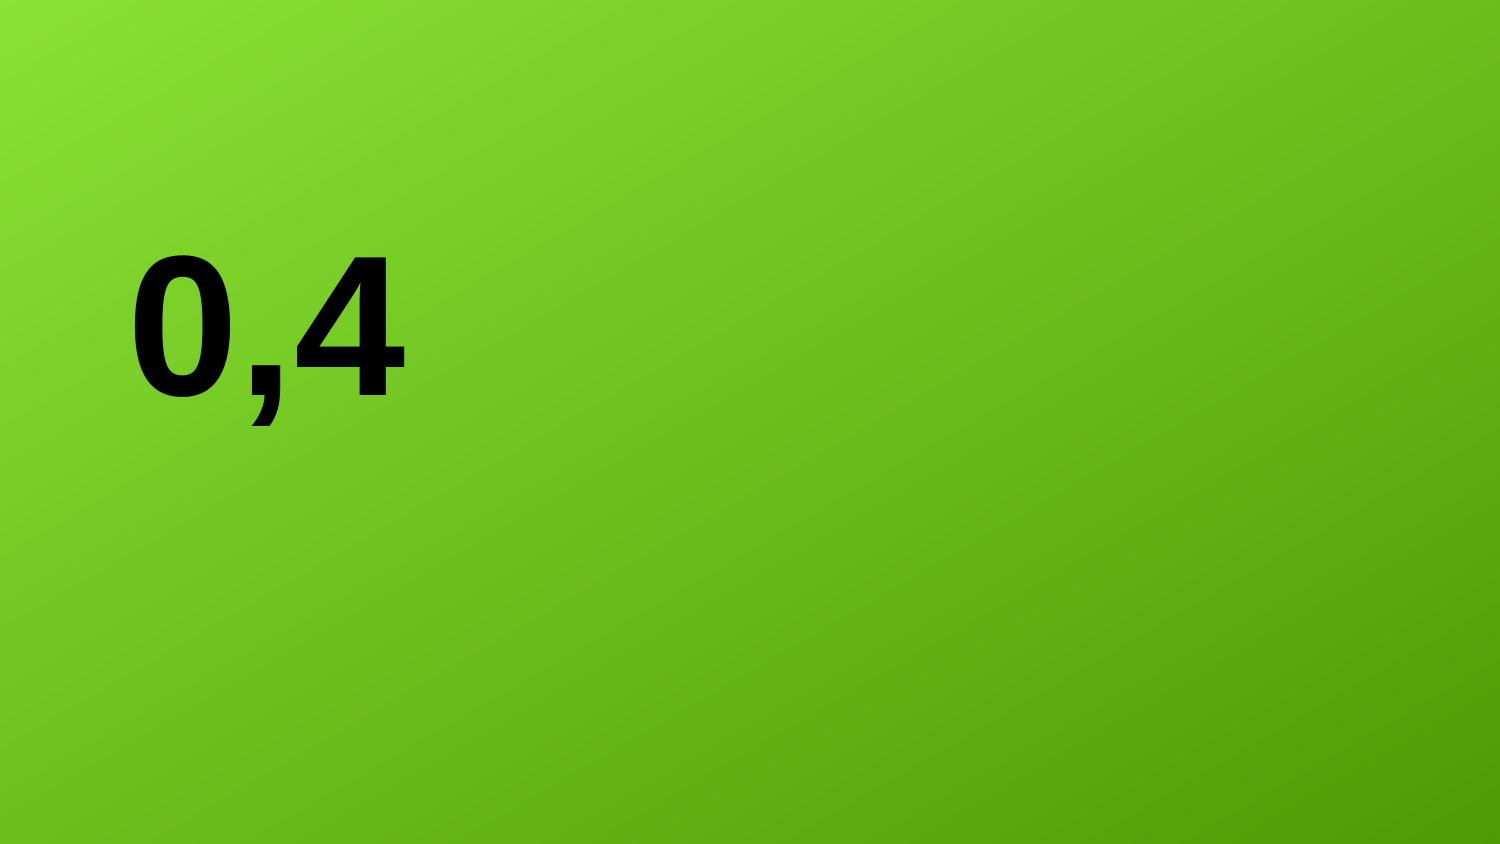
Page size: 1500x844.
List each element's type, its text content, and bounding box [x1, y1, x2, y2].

title 0,4 [112, 259, 1388, 450]
